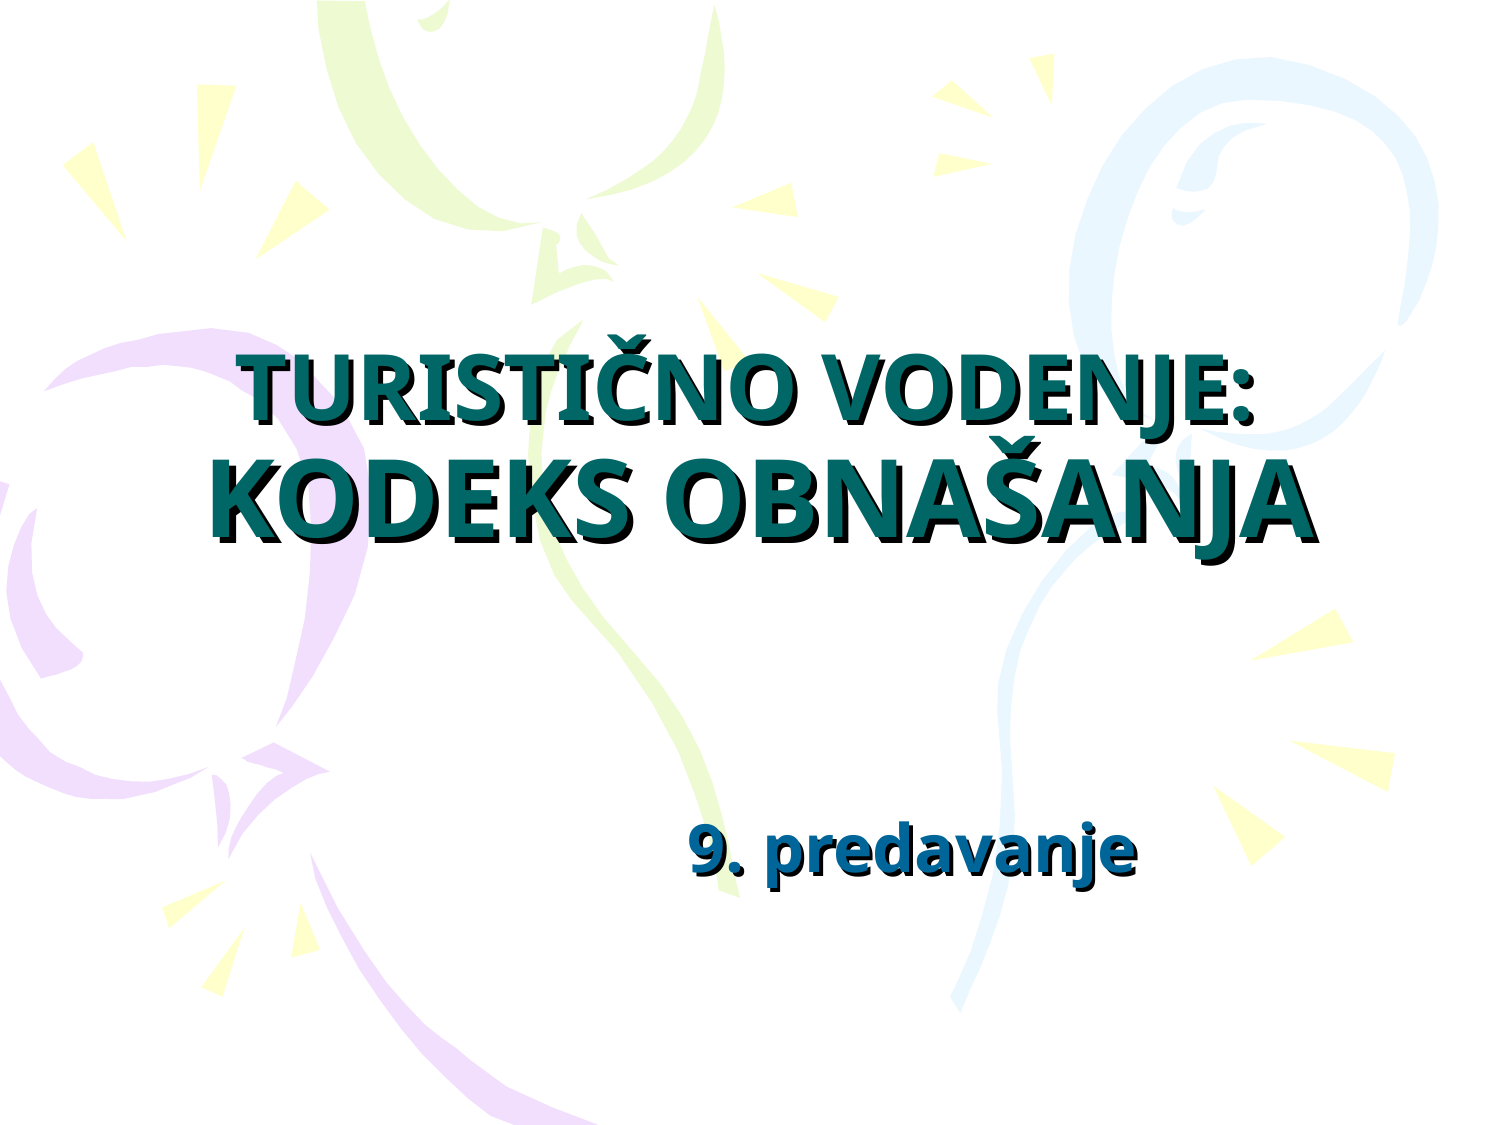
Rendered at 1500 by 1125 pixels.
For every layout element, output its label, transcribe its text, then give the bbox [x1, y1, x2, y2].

subtitle 9. predavanje [408, 702, 1417, 946]
title TURISTIČNO VODENJE: KODEKS OBNAŠANJA [100, 97, 1419, 686]
